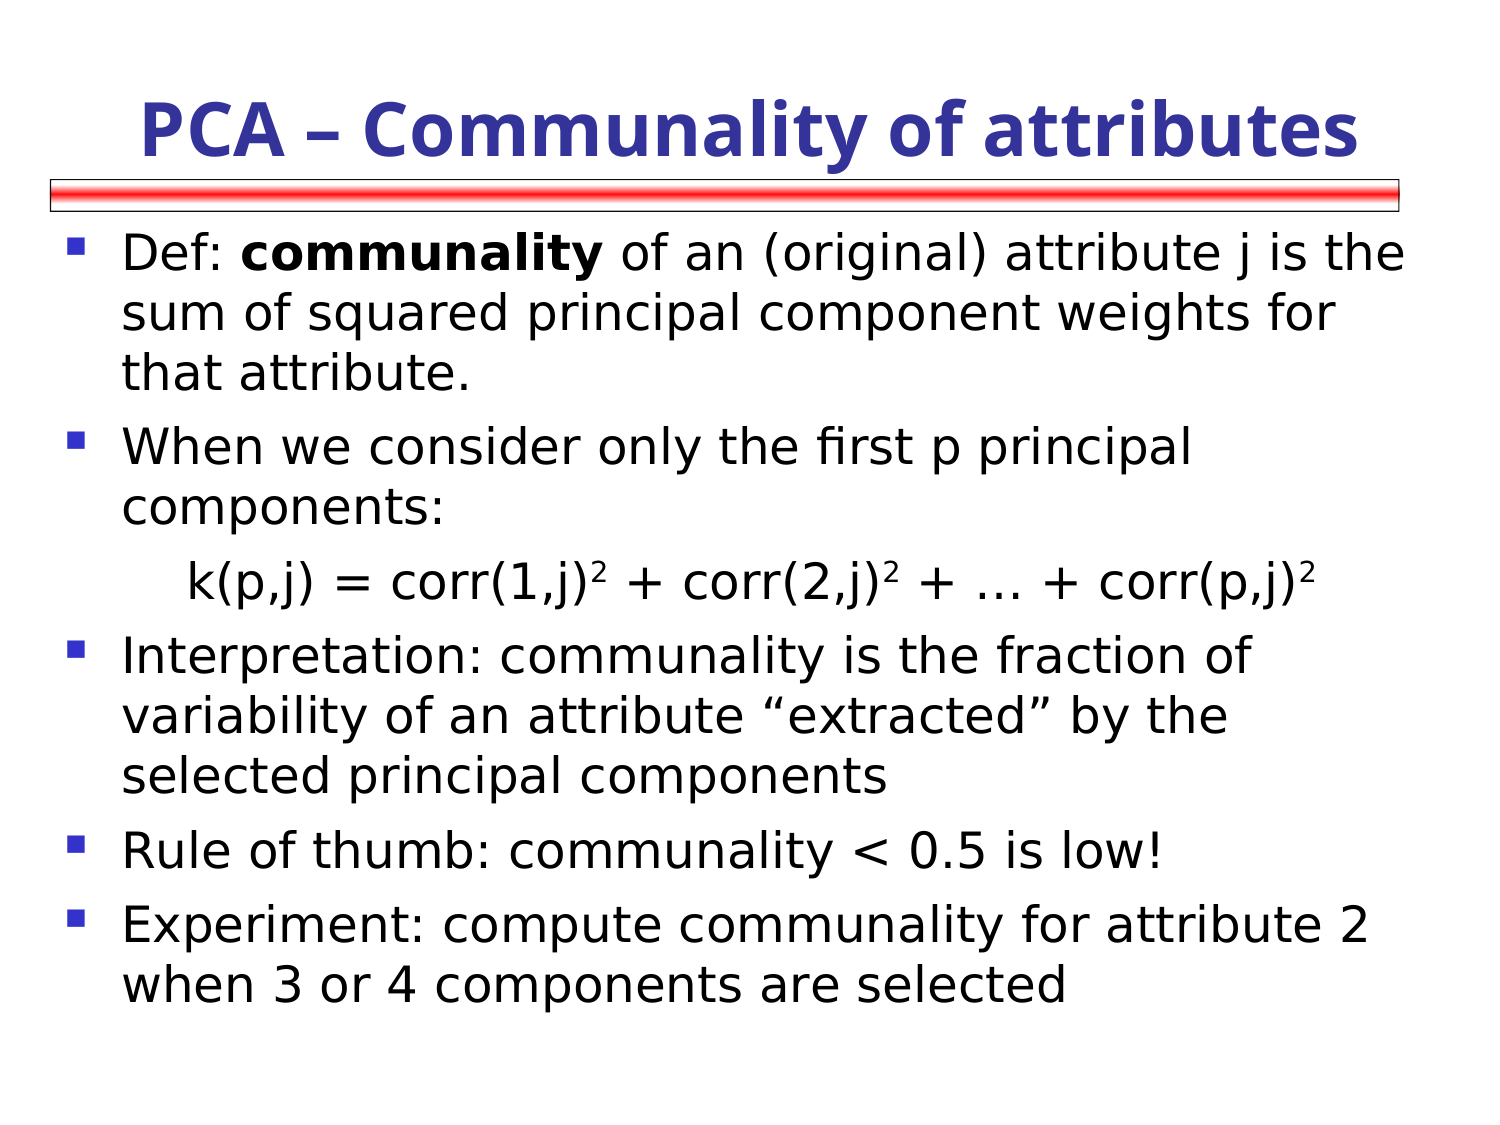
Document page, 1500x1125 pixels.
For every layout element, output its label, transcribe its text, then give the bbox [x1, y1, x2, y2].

title PCA – Communality of attributes [0, 74, 1500, 180]
list Def: communality of an (original) attribute j is the sum of squared principal component weights for that attribute. When we consider only the first p principal components: k(p,j) = corr(1,j)2 + corr(2,j)2 + … + corr(p,j)2 Interpretation: communality is the fraction of variability of an attribute “extracted” by the selected principal components Rule of thumb: communality < 0.5 is low! Experiment: compute communality for attribute 2 when 3 or 4 components are selected [49, 212, 1425, 1081]
